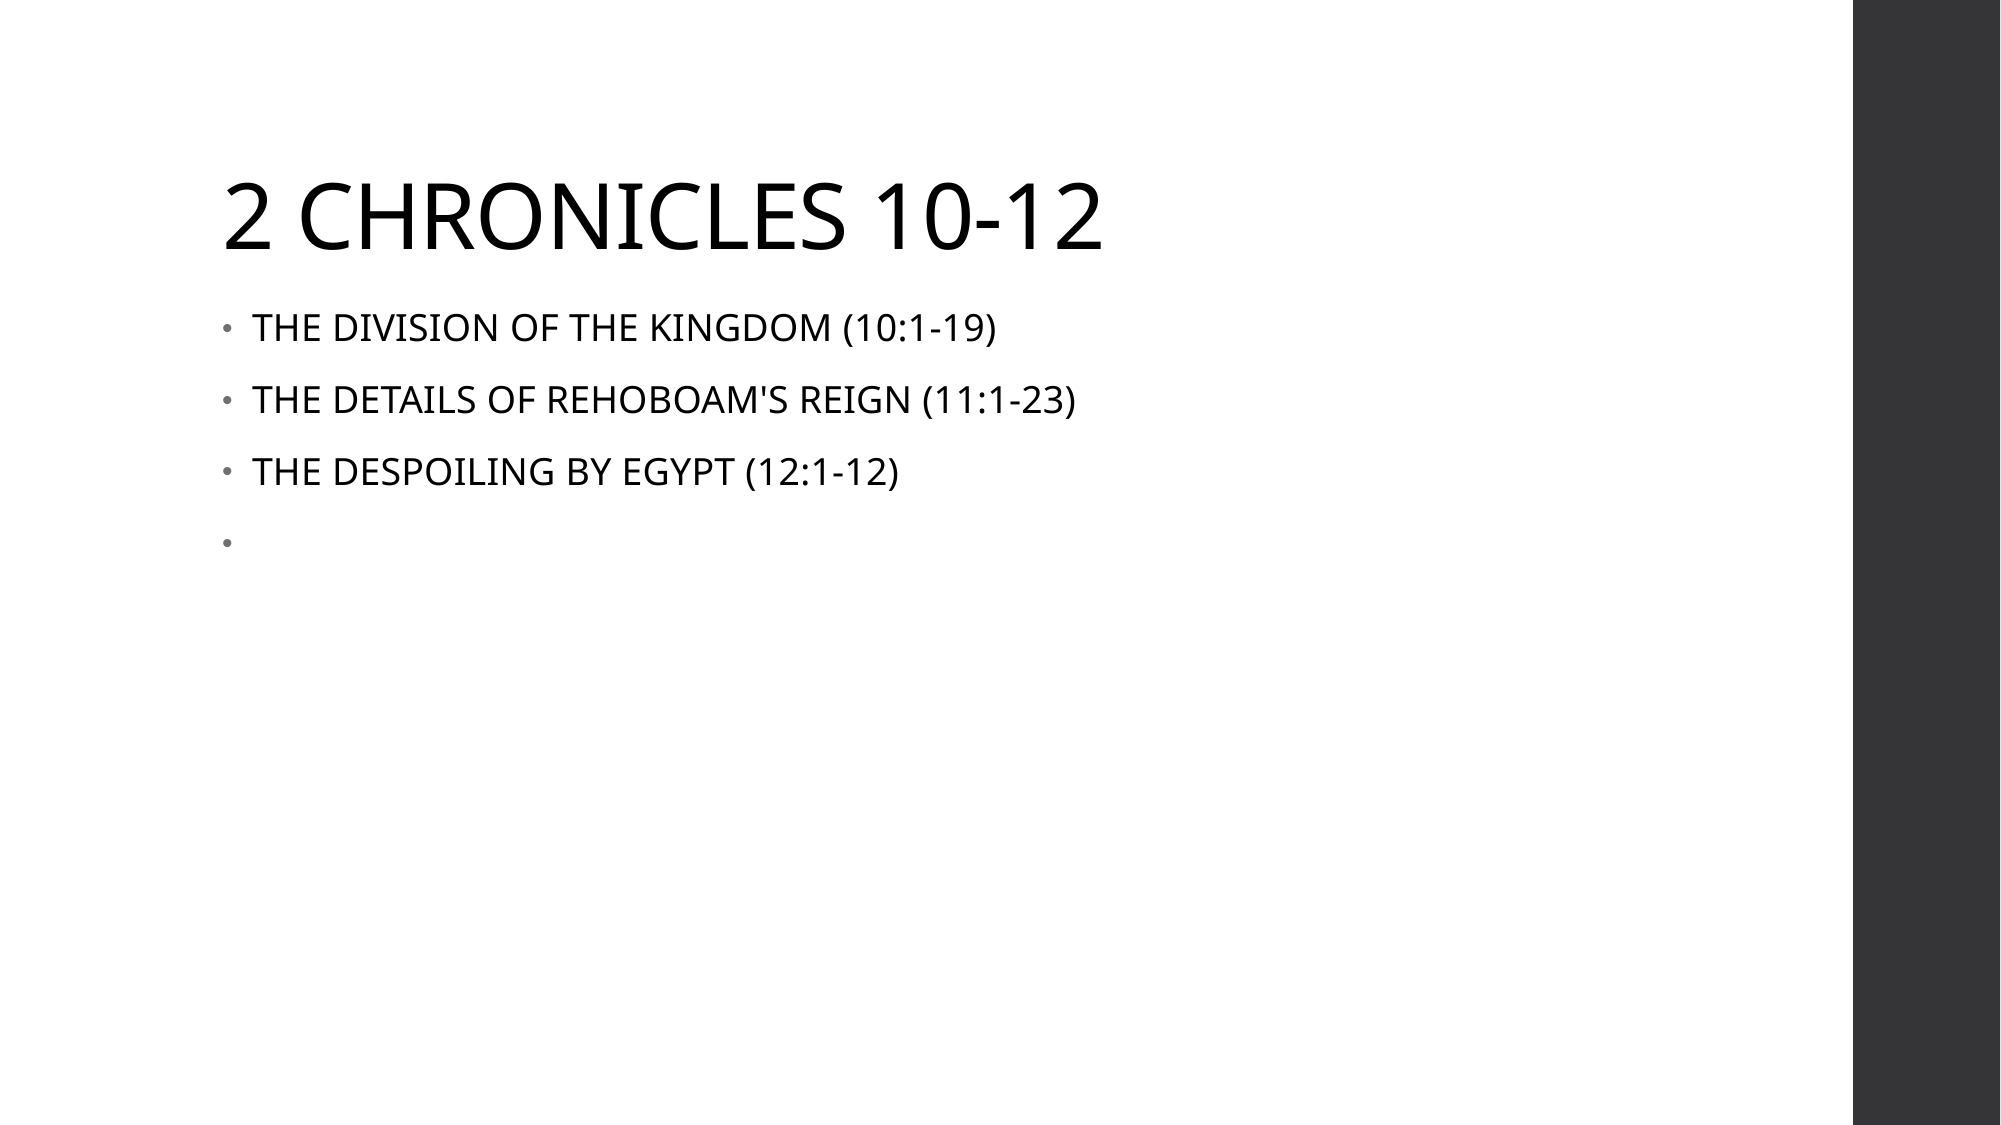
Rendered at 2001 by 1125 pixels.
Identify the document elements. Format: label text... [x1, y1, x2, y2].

title 2 CHRONICLES 10-12 [206, 60, 1797, 278]
list THE DIVISION OF THE KINGDOM (10:1-19) THE DETAILS OF REHOBOAM'S REIGN (11:1-23) THE DESPOILING BY EGYPT (12:1-12) [206, 299, 1617, 1014]
